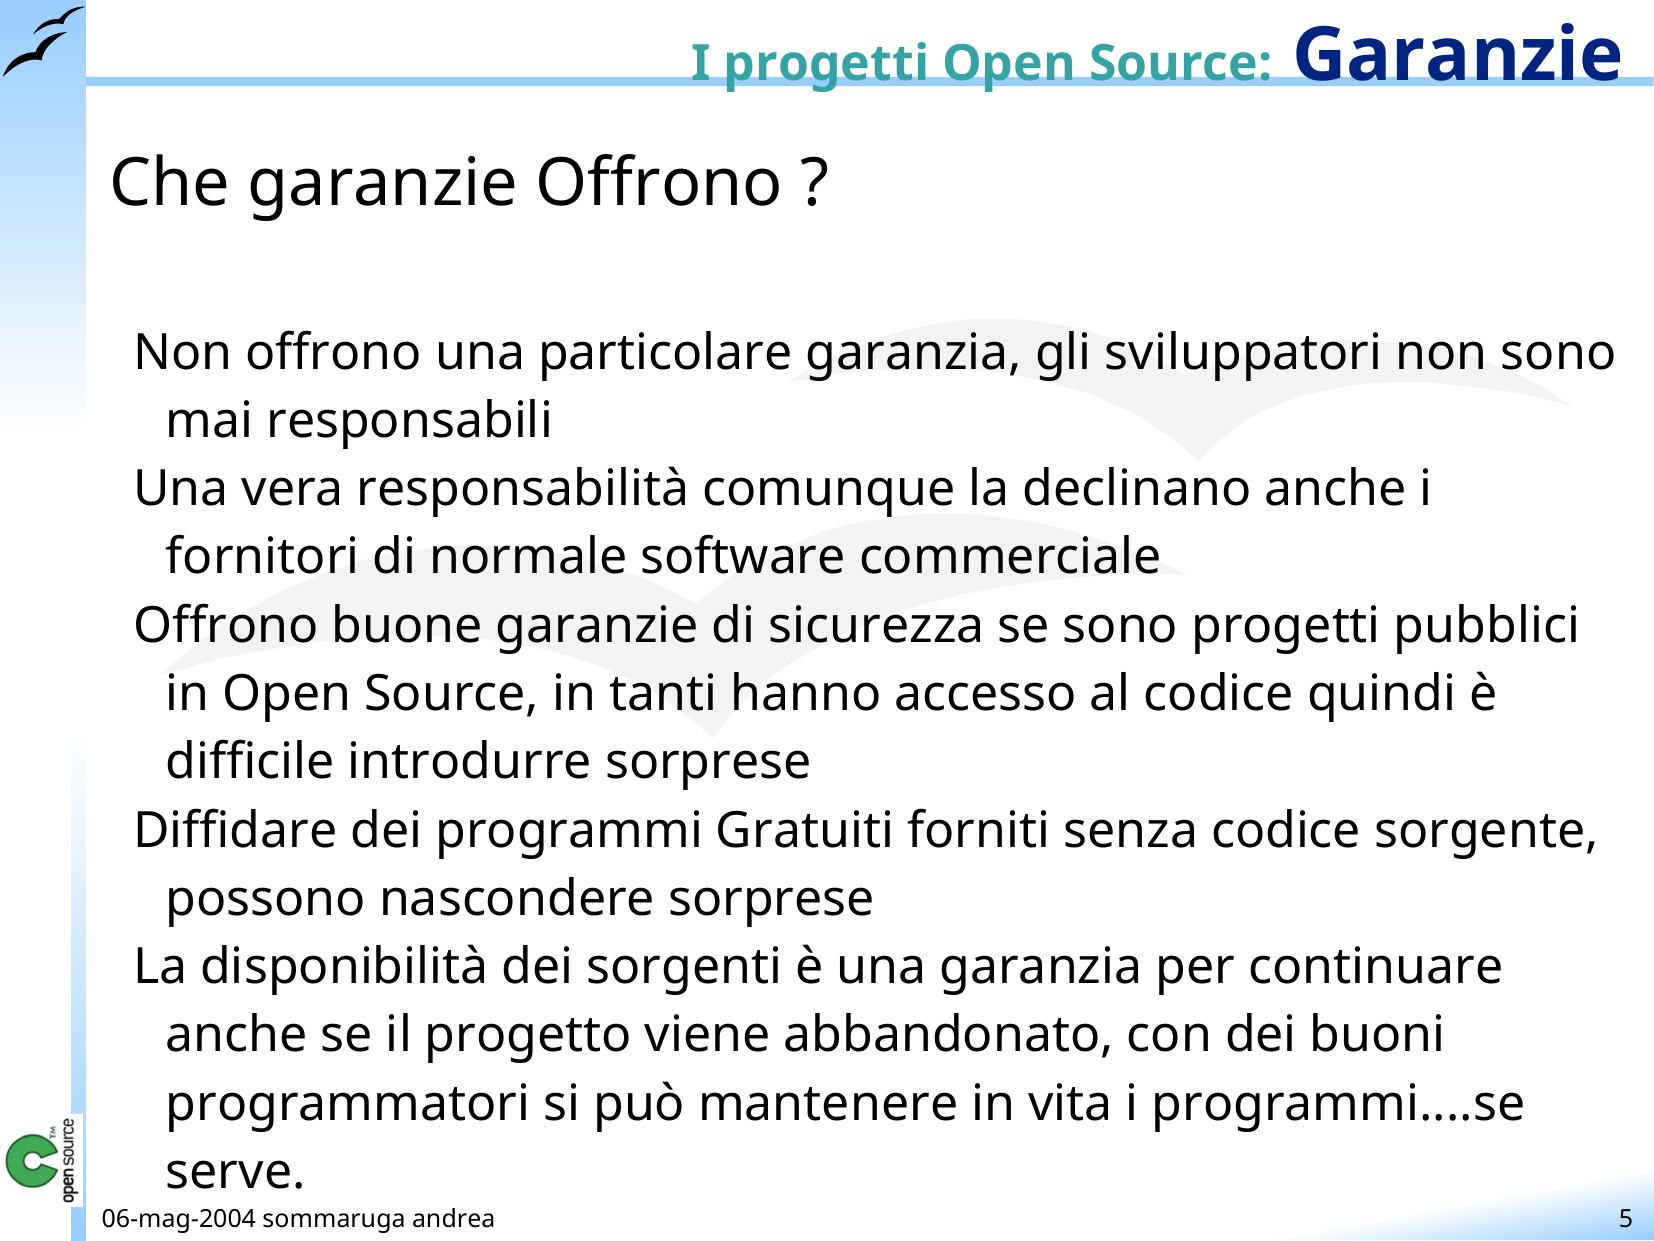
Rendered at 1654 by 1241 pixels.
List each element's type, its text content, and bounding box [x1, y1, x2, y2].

title I progetti Open Source: Garanzie [85, 0, 1654, 104]
picture [1, 1115, 83, 1207]
list Che garanzie Offrono ? Non offrono una particolare garanzia, gli sviluppatori non sono mai responsabili Una vera responsabilità comunque la declinano anche i fornitori di normale software commerciale Offrono buone garanzie di sicurezza se sono progetti pubblici in Open Source, in tanti hanno accesso al codice quindi è difficile introdurre sorprese Diffidare dei programmi Gratuiti forniti senza codice sorgente, possono nascondere sorprese La disponibilità dei sorgenti è una garanzia per continuare anche se il progetto viene abbandonato, con dei buoni programmatori si può mantenere in vita i programmi....se serve. [85, 134, 1628, 1163]
